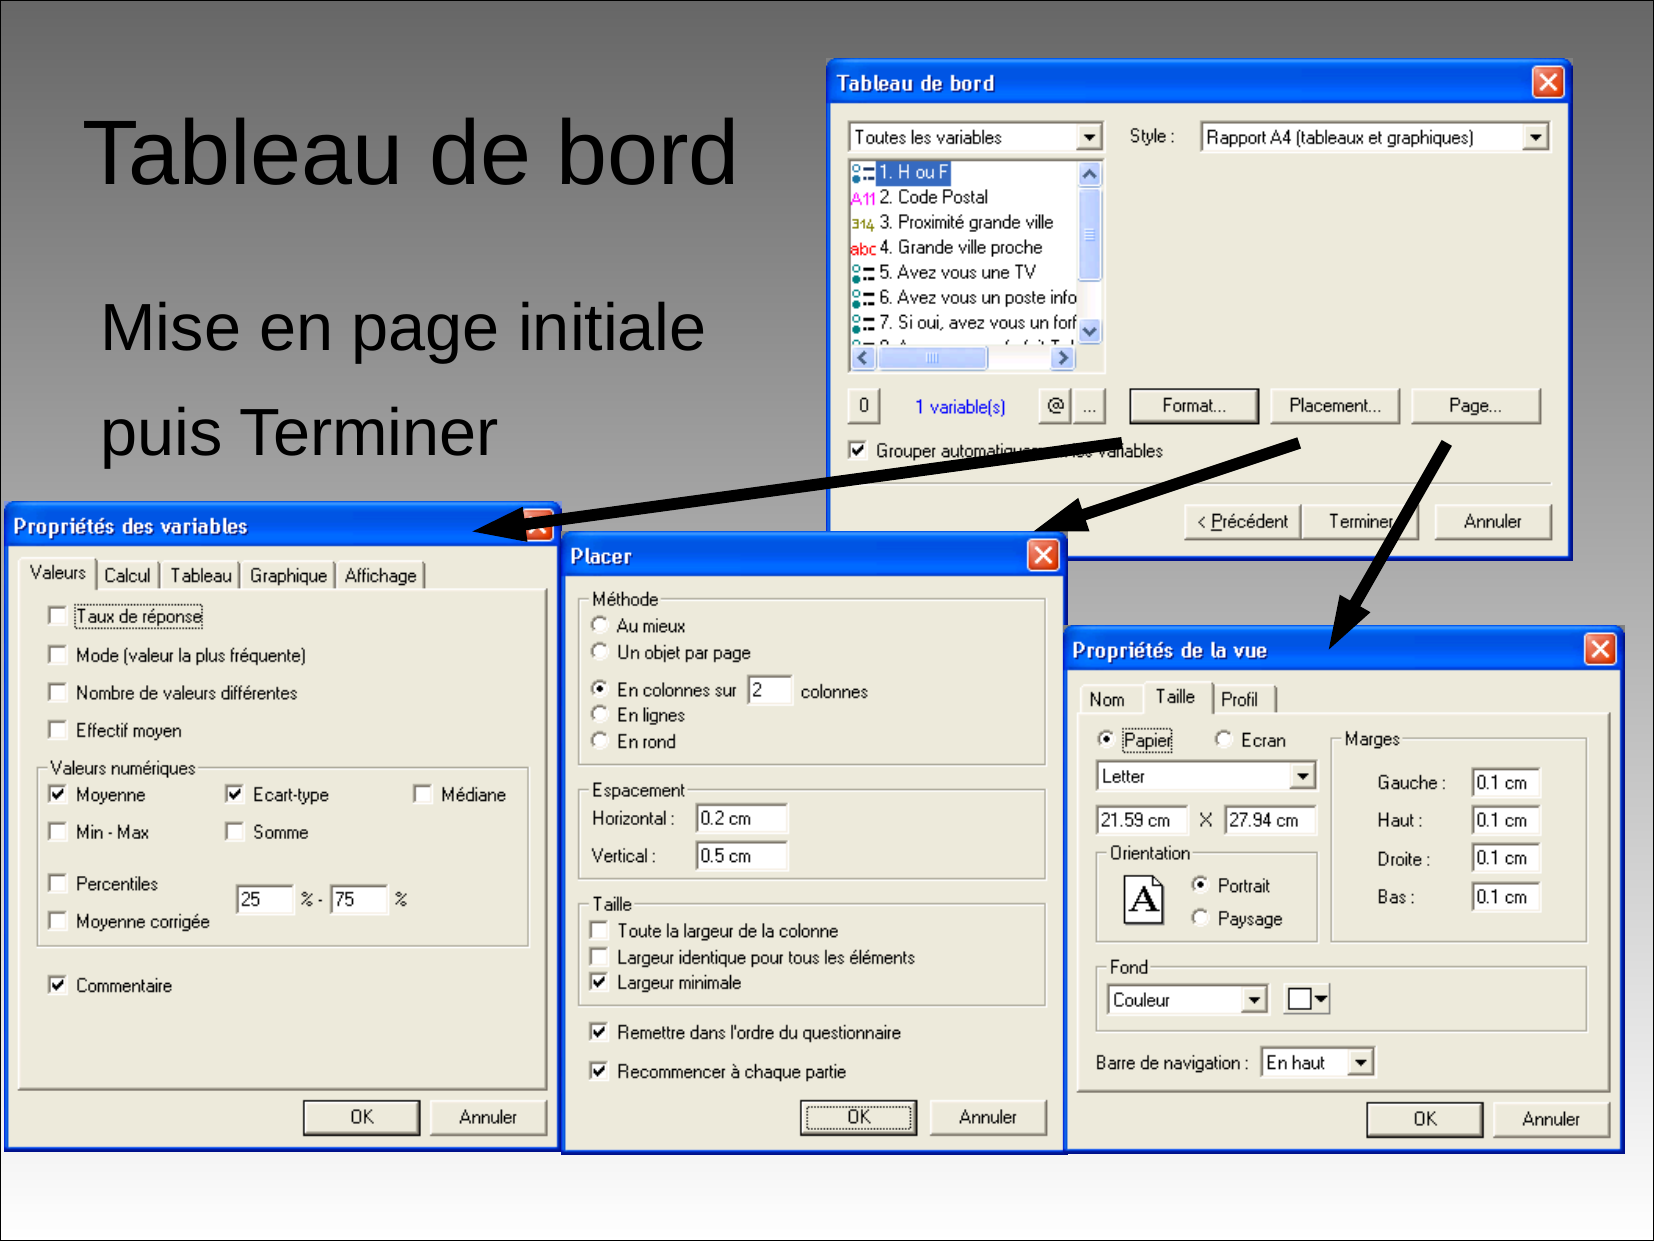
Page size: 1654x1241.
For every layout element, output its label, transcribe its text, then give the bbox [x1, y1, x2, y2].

picture [4, 58, 1625, 1155]
list Mise en page initiale puis Terminer [82, 290, 809, 1109]
title Tableau de bord [82, 49, 1571, 257]
